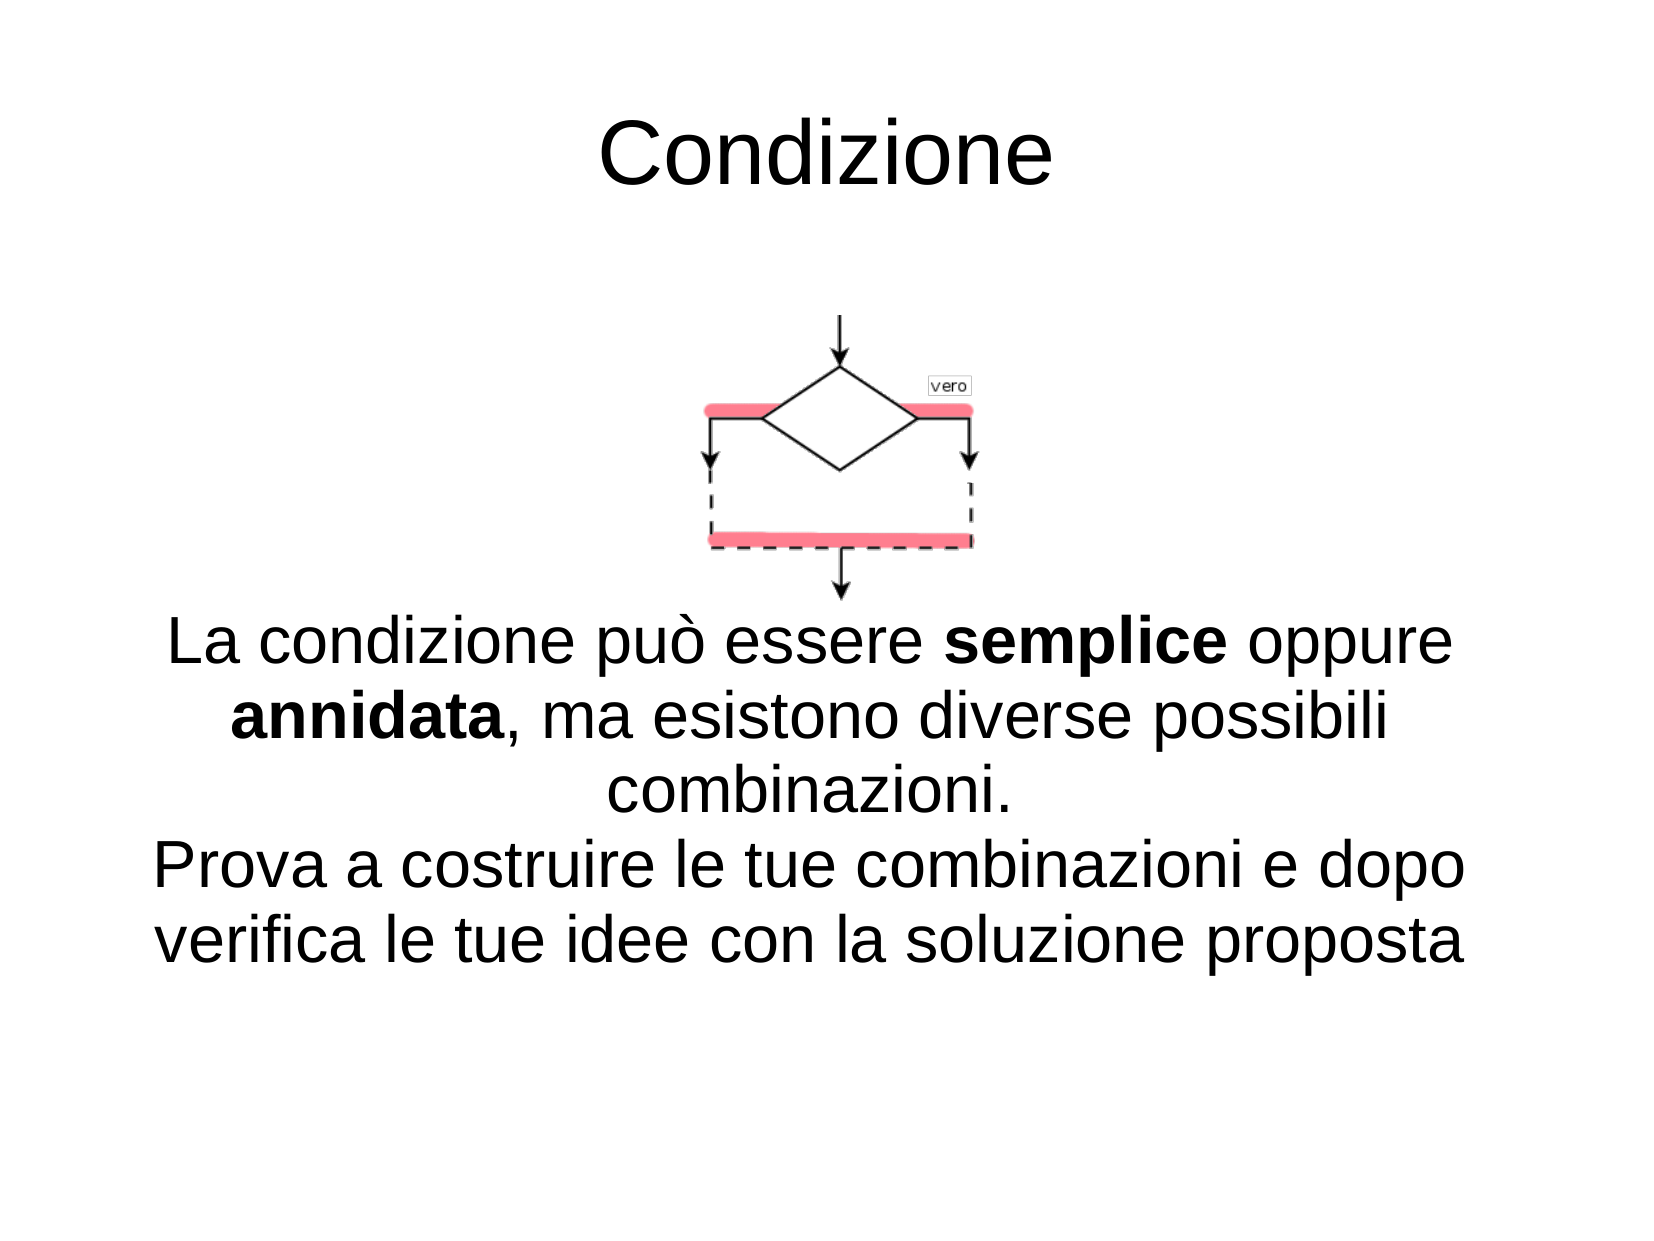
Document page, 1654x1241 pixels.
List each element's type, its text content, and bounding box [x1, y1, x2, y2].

subtitle La condizione può essere semplice oppure annidata, ma esistono diverse possibili combinazioni. Prova a costruire le tue combinazioni e dopo verifica le tue idee con la soluzione proposta [82, 570, 1538, 1010]
picture [675, 315, 1006, 607]
title Condizione [82, 49, 1571, 257]
